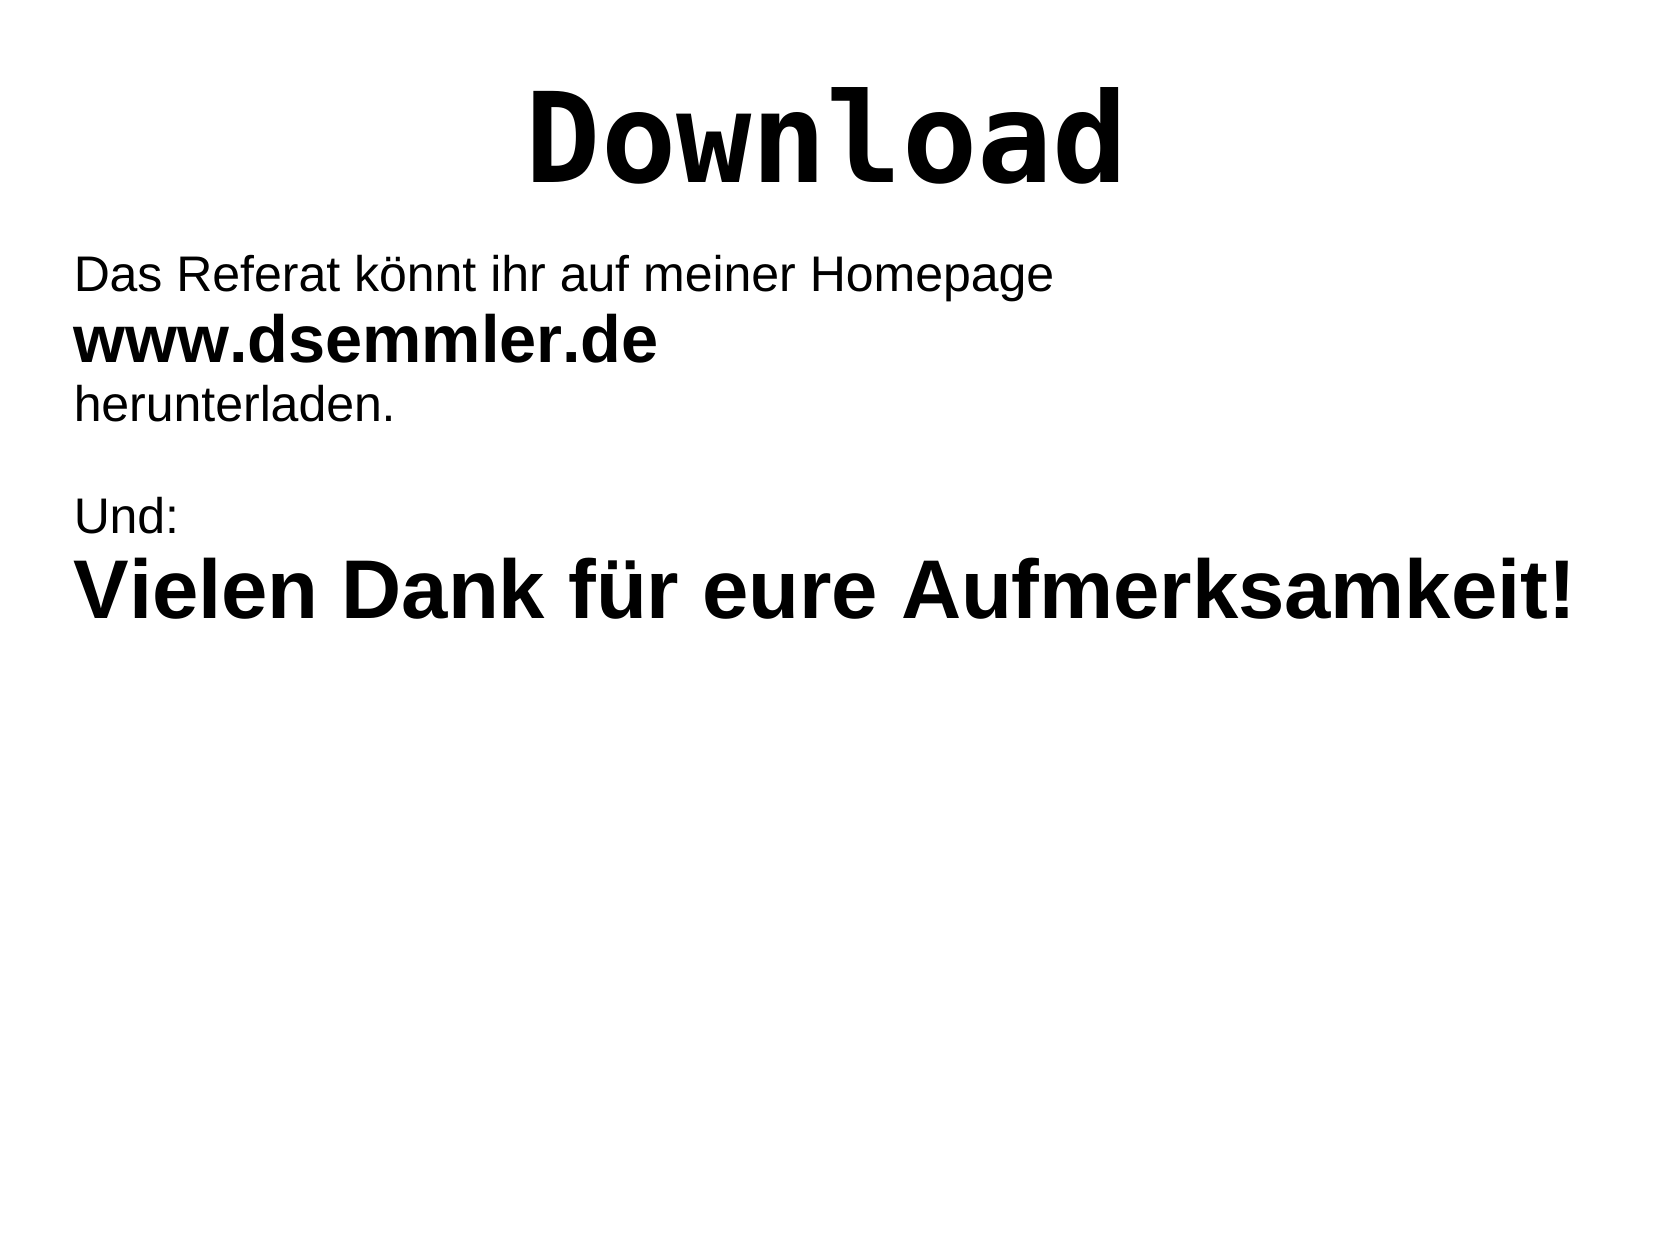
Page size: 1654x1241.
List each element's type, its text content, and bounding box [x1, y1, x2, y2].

text_box Download [59, 59, 1595, 220]
text_box Das Referat könnt ihr auf meiner Homepage www.dsemmler.de herunterladen. Und: Vielen Dank für eure Aufmerksamkeit! [59, 238, 1595, 680]
